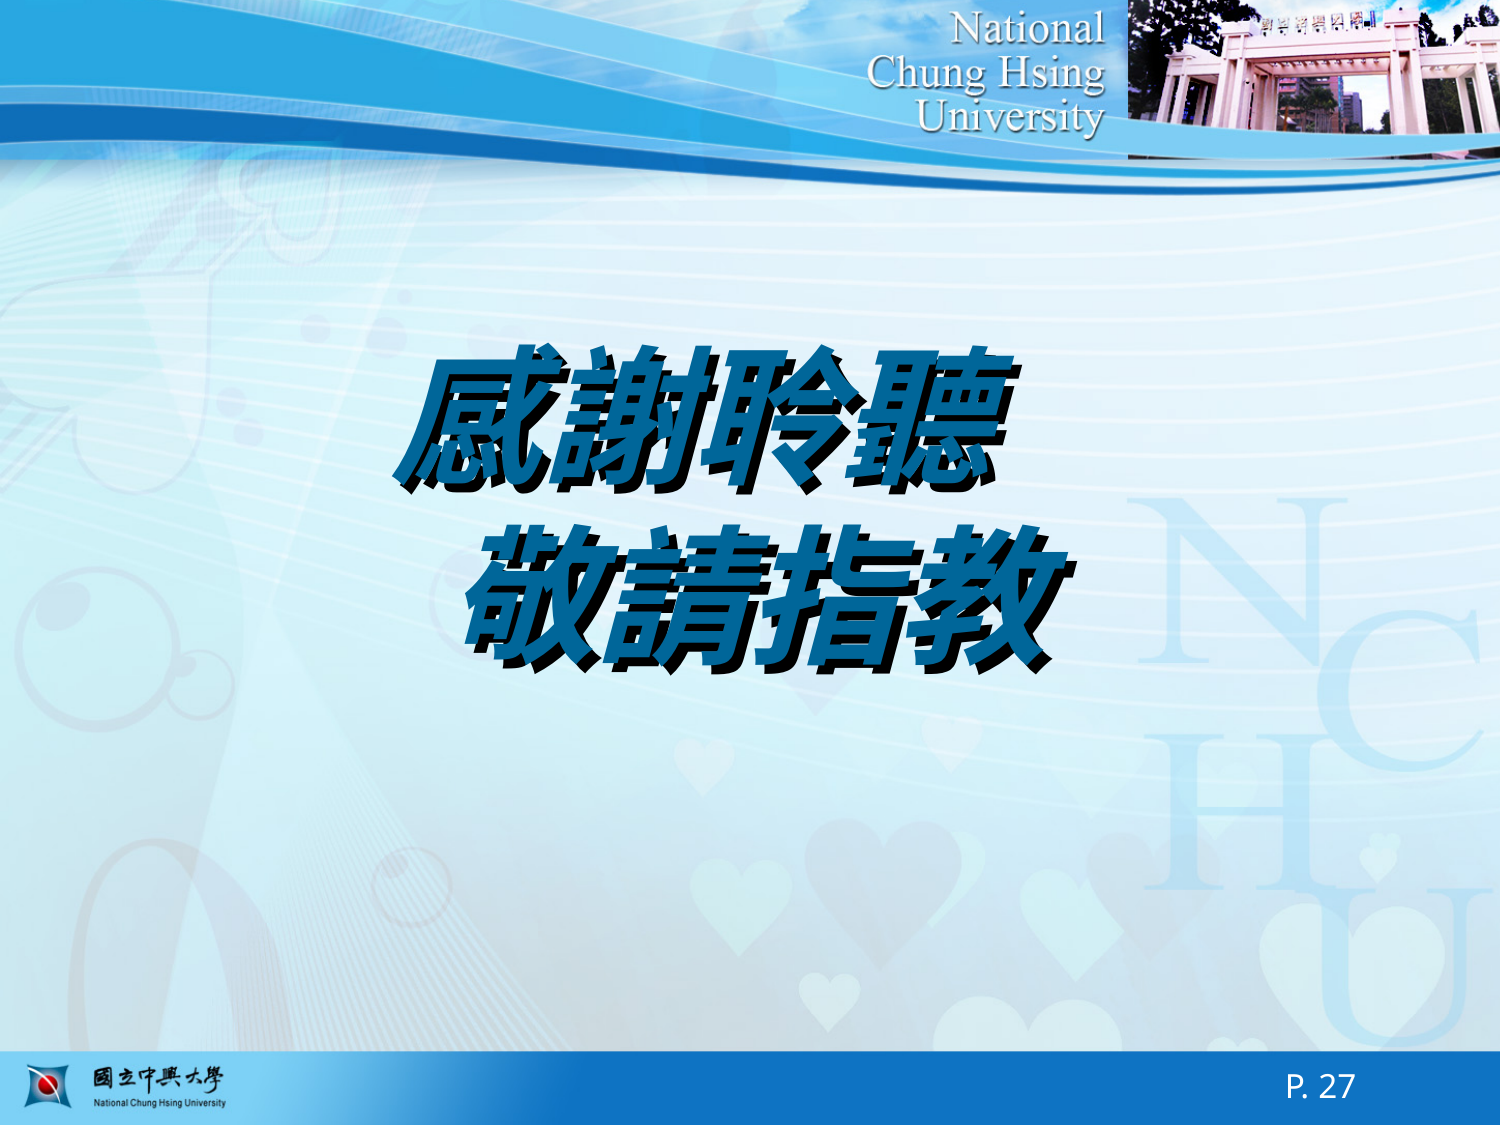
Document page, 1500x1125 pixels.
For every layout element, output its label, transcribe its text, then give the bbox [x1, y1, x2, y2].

text_box 感謝聆聽敬請指教 [375, 315, 1125, 690]
